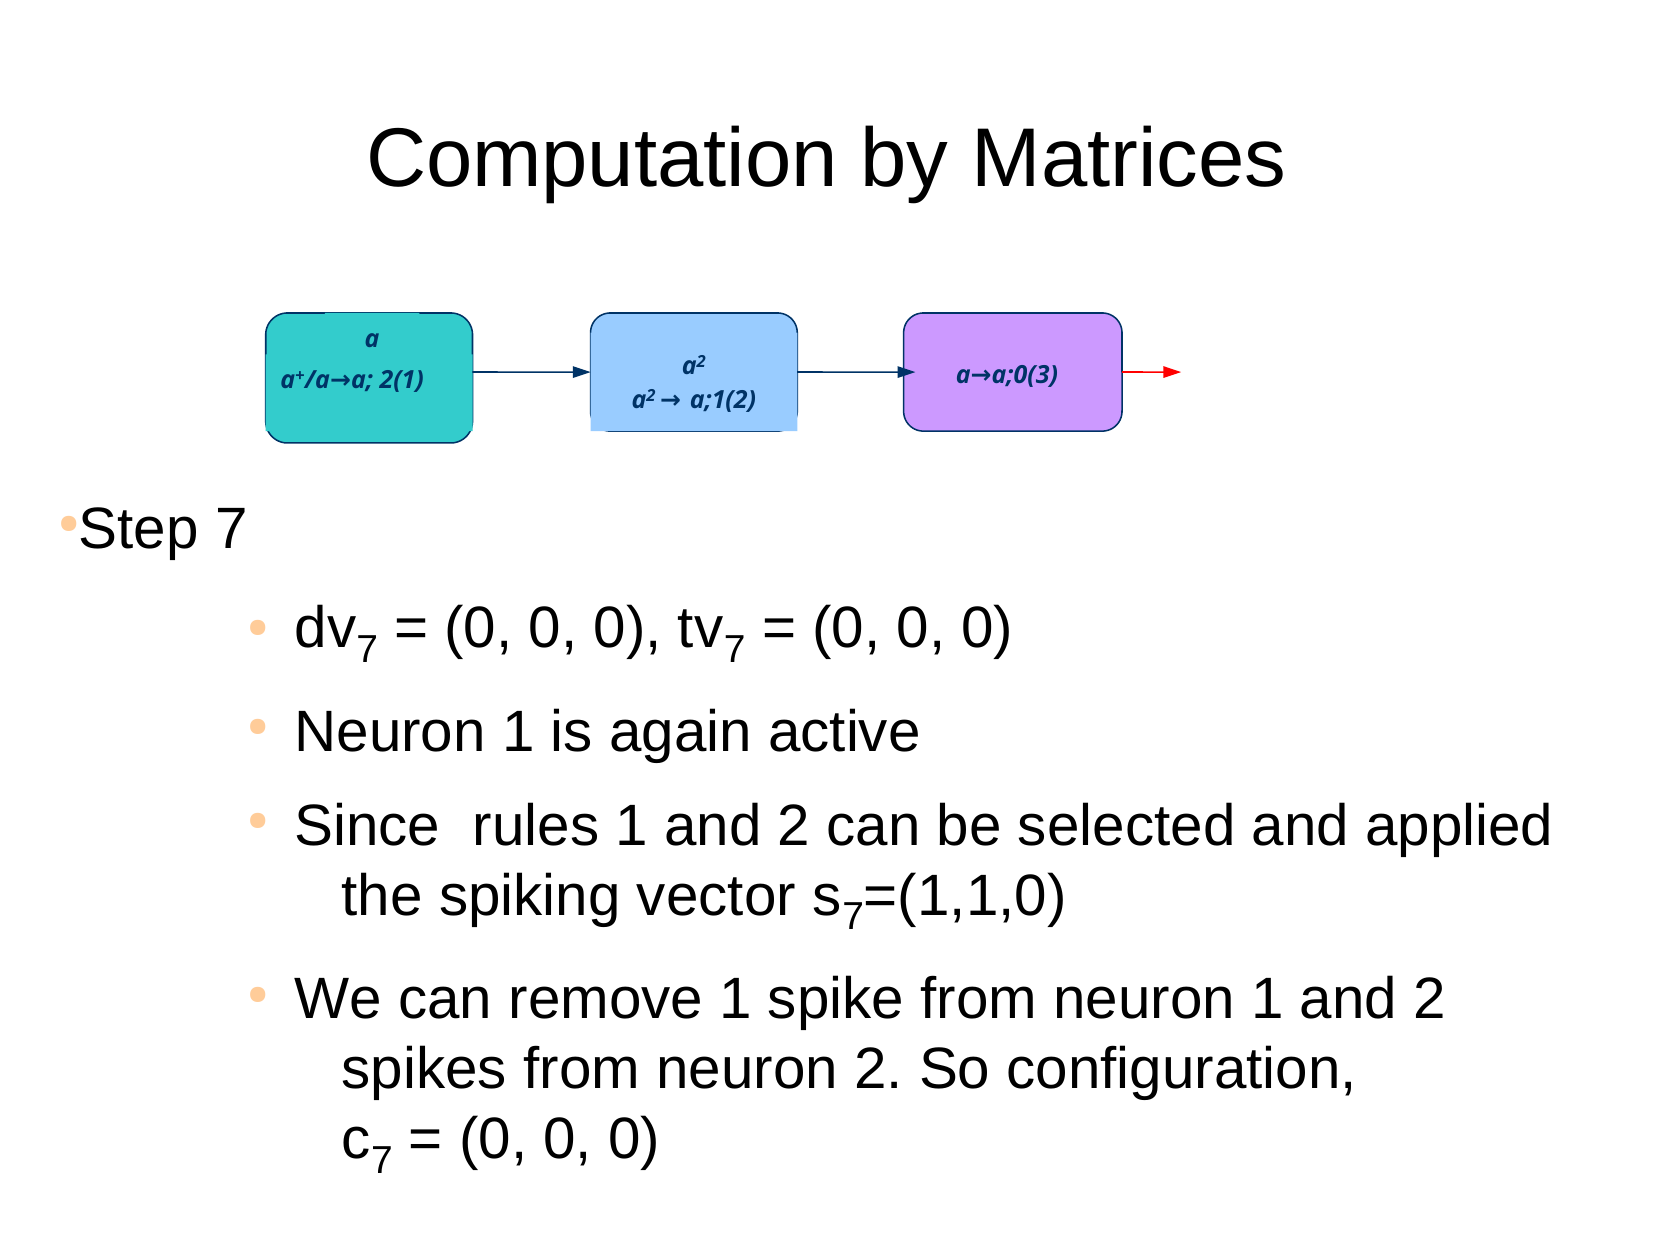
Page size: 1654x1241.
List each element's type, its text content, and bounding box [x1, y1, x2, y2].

text_box [268, 432, 470, 443]
list Step 7 dv7 = (0, 0, 0), tv7 = (0, 0, 0) Neuron 1 is again active Since rules 1 and 2 can be selected and applied the spiking vector s7=(1,1,0) We can remove 1 spike from neuron 1 and 2 spikes from neuron 2. So configuration, c7 = (0, 0, 0) [58, 291, 1630, 1241]
text_box a2 a2 → a;1(2) [590, 332, 798, 432]
text_box [903, 312, 1123, 432]
text_box [590, 312, 798, 332]
text_box a [324, 312, 420, 349]
text_box a→a;0(3) [921, 315, 1093, 405]
text_box a+/a→a; 2(1) [265, 354, 473, 432]
text_box [265, 312, 473, 354]
title Computation by Matrices [82, 49, 1571, 257]
